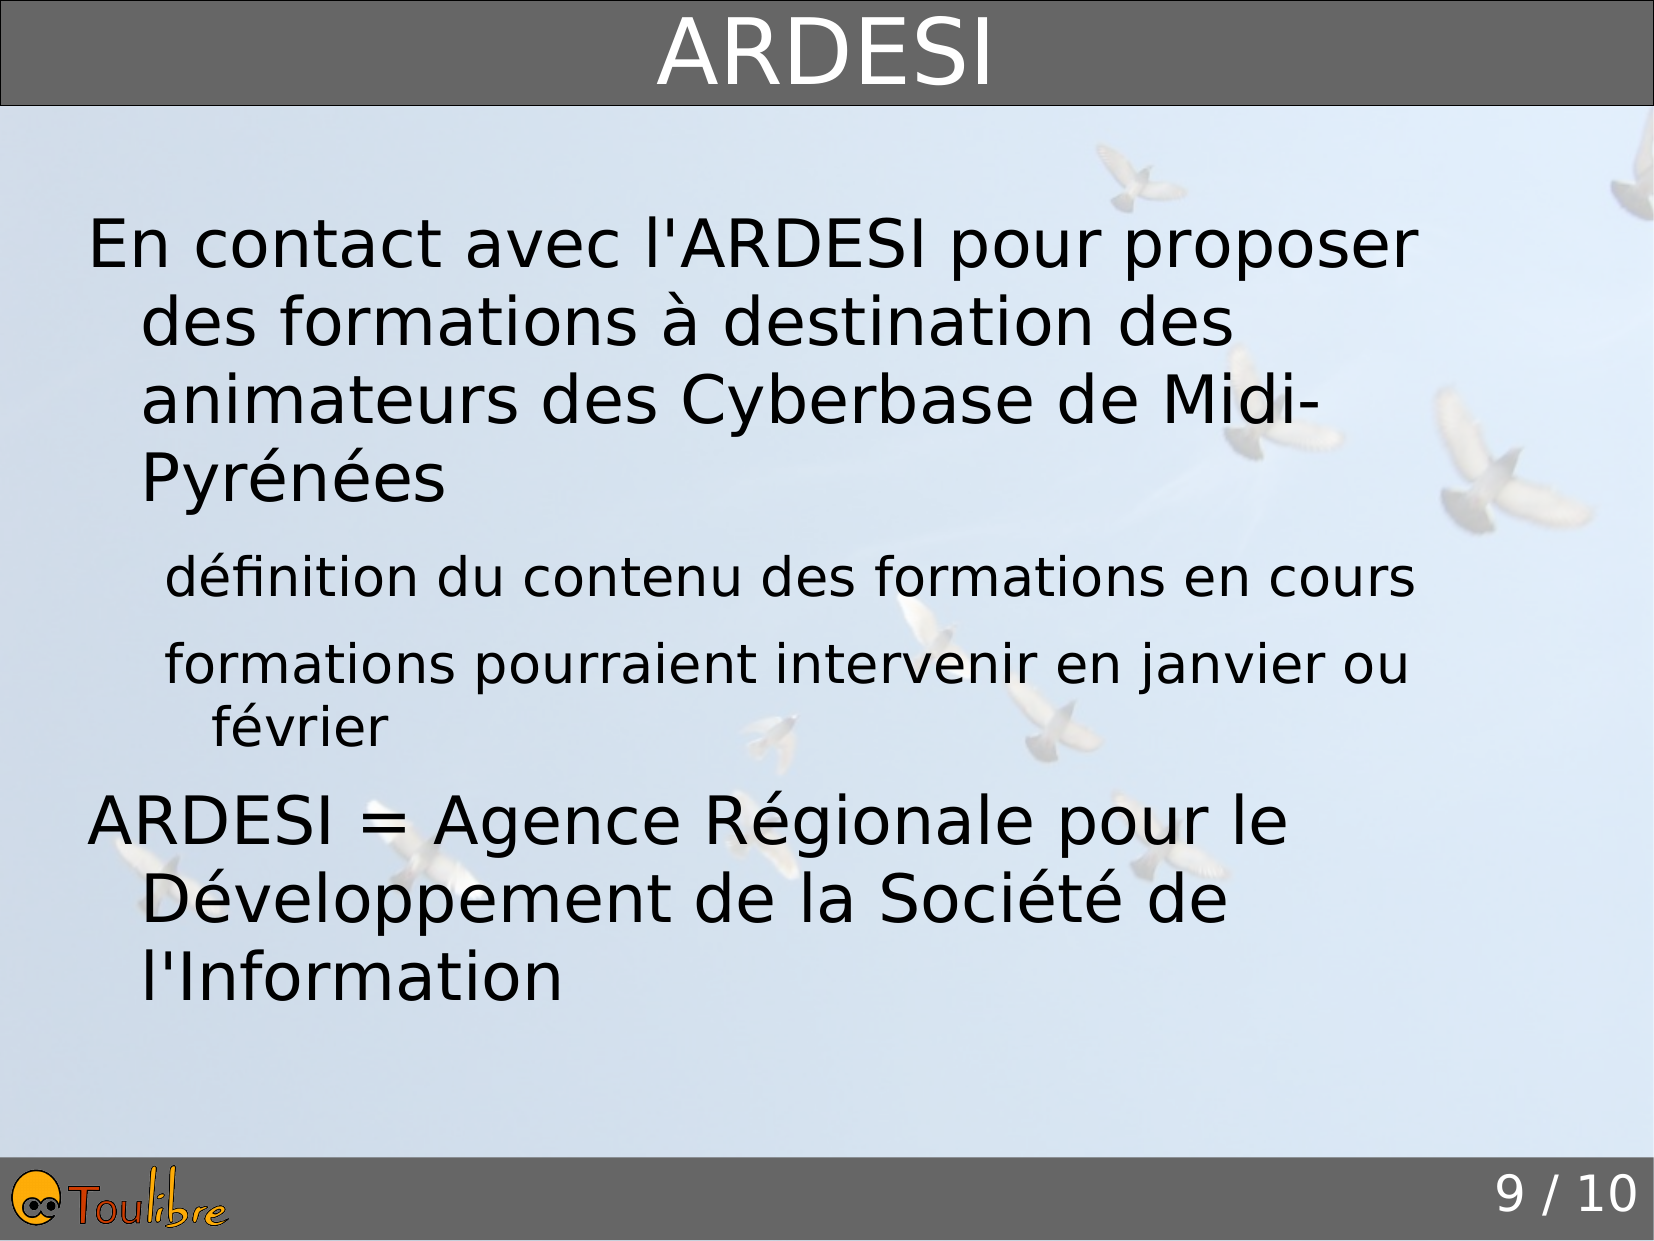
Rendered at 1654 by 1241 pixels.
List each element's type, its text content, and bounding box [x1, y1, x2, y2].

title ARDESI [0, 0, 1654, 107]
list En contact avec l'ARDESI pour proposer des formations à destination des animateurs des Cyberbase de Midi-Pyrénées définition du contenu des formations en cours formations pourraient intervenir en janvier ou février ARDESI = Agence Régionale pour le Développement de la Société de l'Information [69, 205, 1559, 1016]
picture [11, 1165, 229, 1228]
